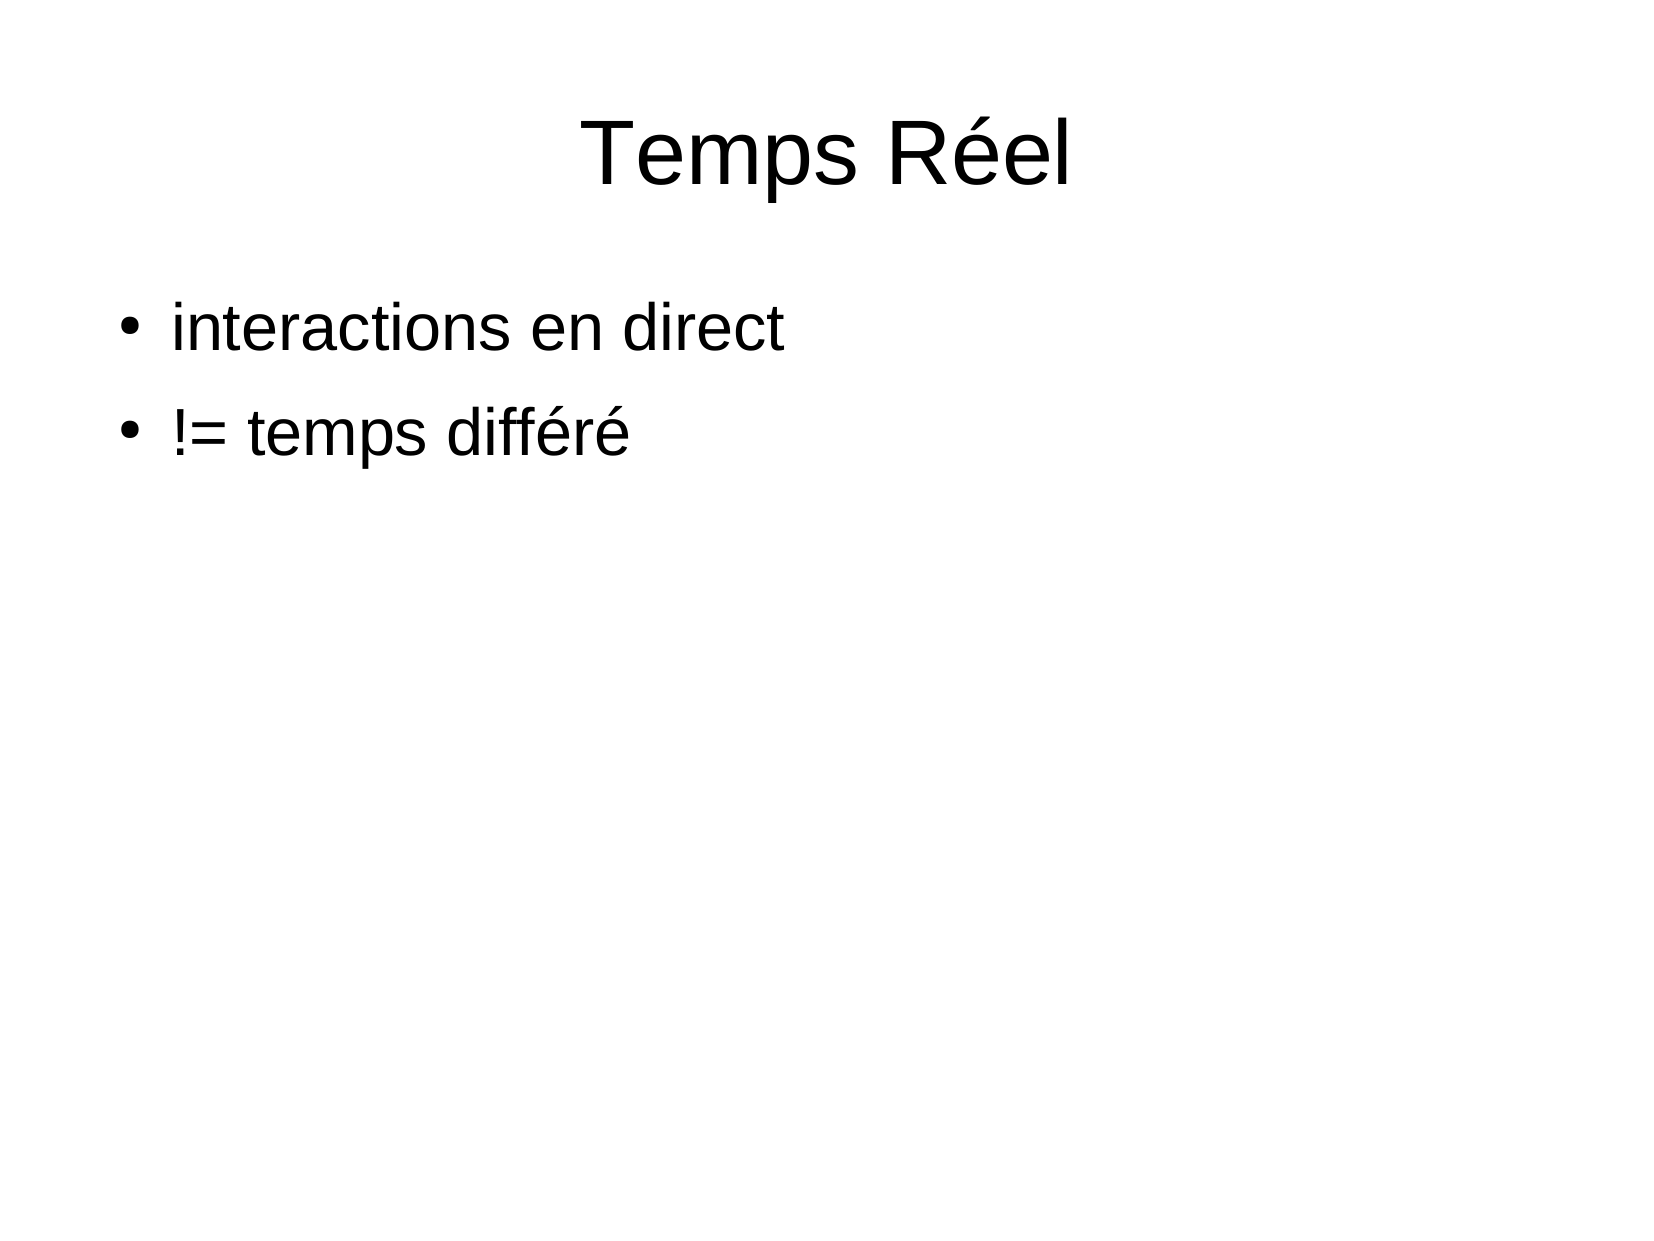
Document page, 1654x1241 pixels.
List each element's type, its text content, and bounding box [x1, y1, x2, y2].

list interactions en direct != temps différé [82, 290, 1571, 1109]
title Temps Réel [82, 49, 1571, 257]
